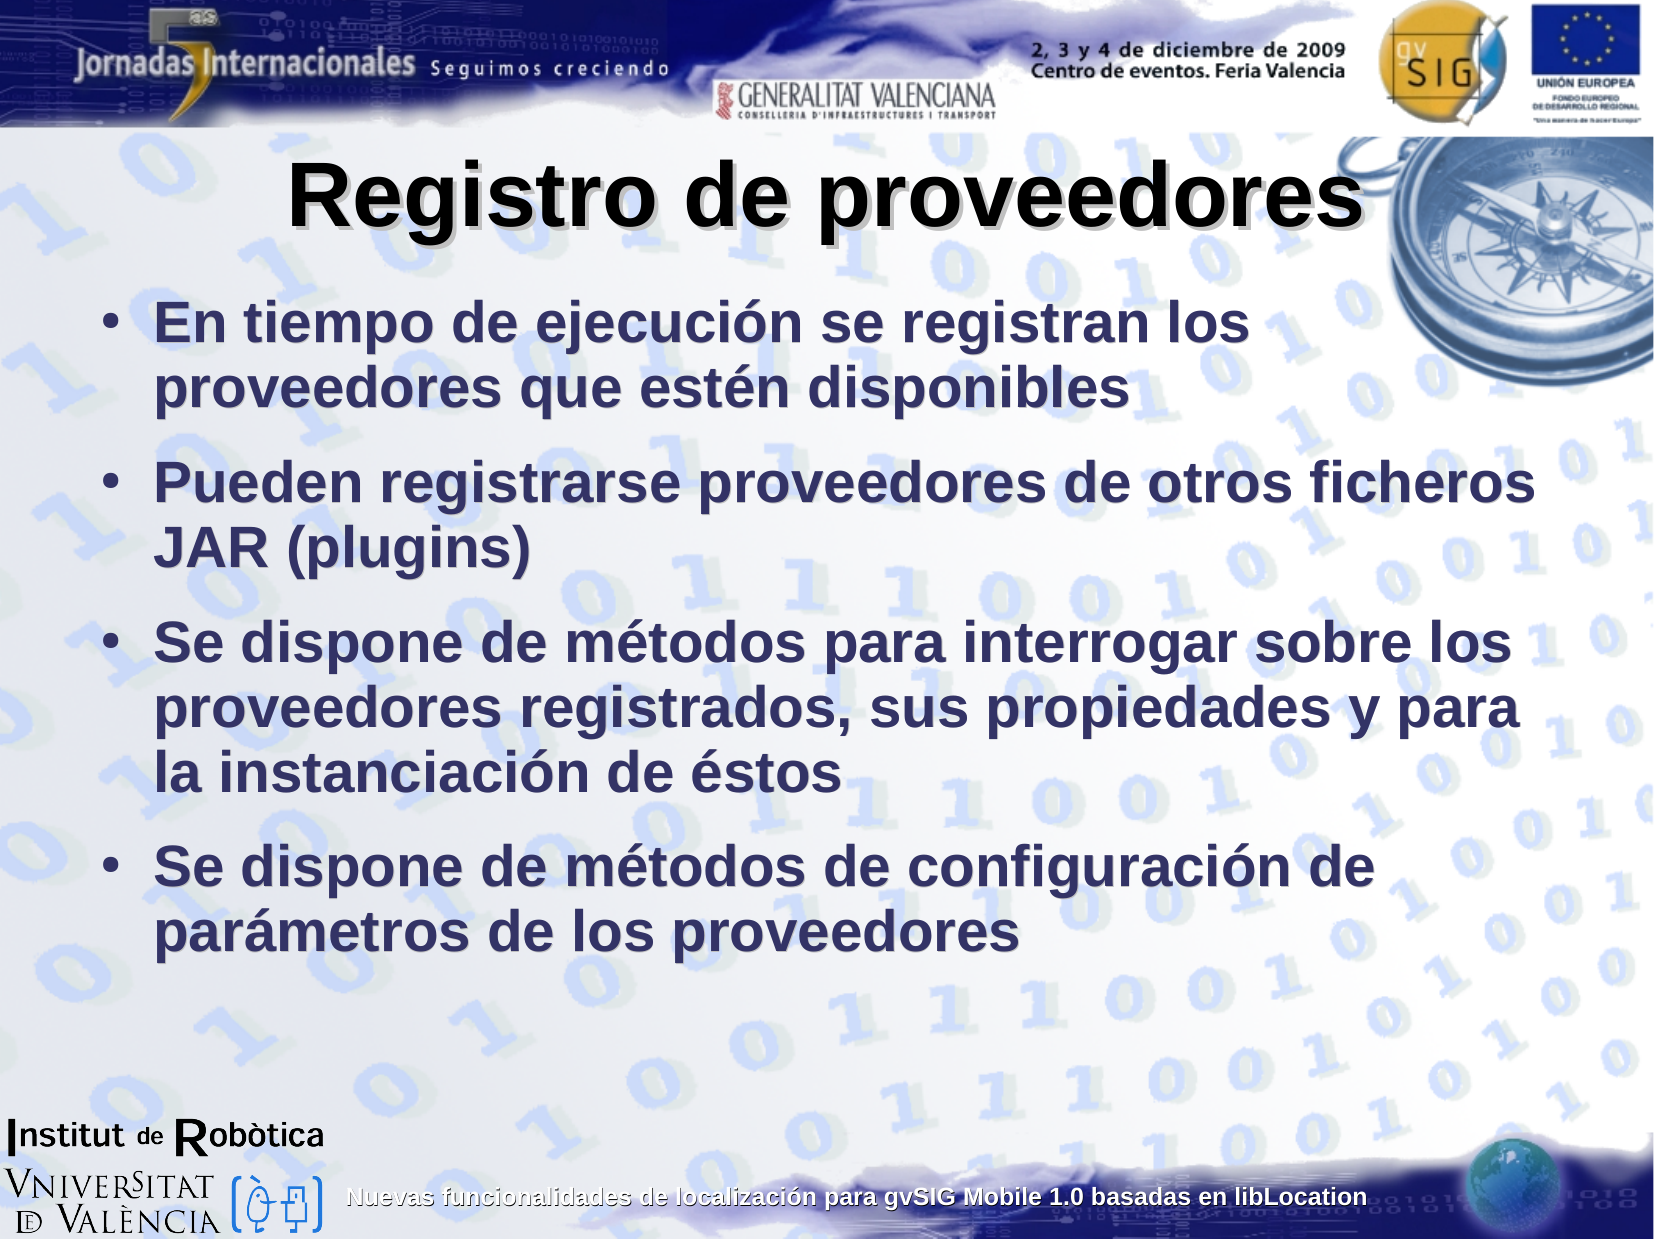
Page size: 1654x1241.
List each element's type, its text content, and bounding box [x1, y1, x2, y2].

picture [0, 0, 1654, 1239]
list En tiempo de ejecución se registran los proveedores que estén disponibles Pueden registrarse proveedores de otros ficheros JAR (plugins) Se dispone de métodos para interrogar sobre los proveedores registrados, sus propiedades y para la instanciación de éstos Se dispone de métodos de configuración de parámetros de los proveedores [82, 290, 1571, 1109]
title Registro de proveedores [82, 90, 1571, 290]
